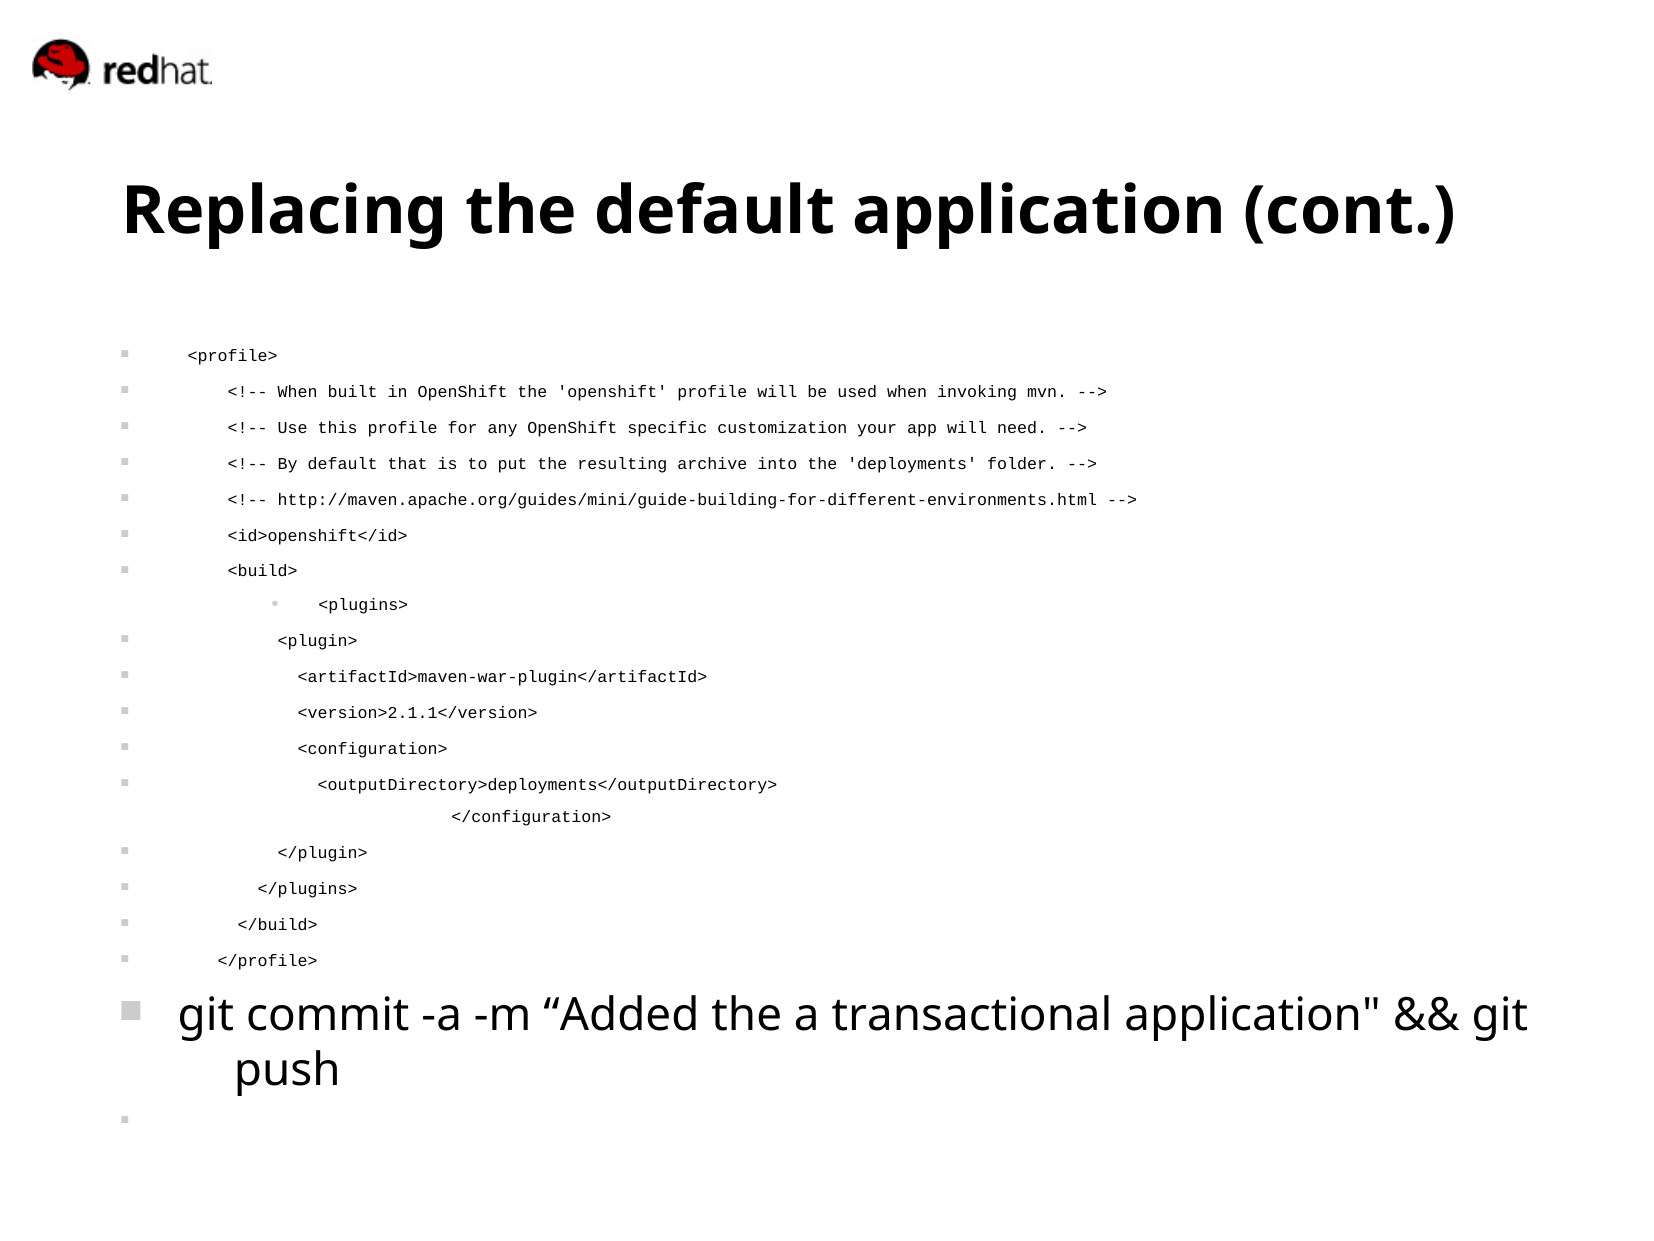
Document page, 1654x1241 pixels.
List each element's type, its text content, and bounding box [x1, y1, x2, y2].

list <profile> <!-- When built in OpenShift the 'openshift' profile will be used when invoking mvn. --> <!-- Use this profile for any OpenShift specific customization your app will need. --> <!-- By default that is to put the resulting archive into the 'deployments' folder. --> <!-- http://maven.apache.org/guides/mini/guide-building-for-different-environments.html --> <id>openshift</id> <build> <plugins> <plugin> <artifactId>maven-war-plugin</artifactId> <version>2.1.1</version> <configuration> <outputDirectory>deployments</outputDirectory> </configuration> </plugin> </plugins> </build> </profile> git commit -a -m “Added the a transactional application" && git push [121, 344, 1534, 1127]
title Replacing the default application (cont.) [121, 102, 1534, 310]
